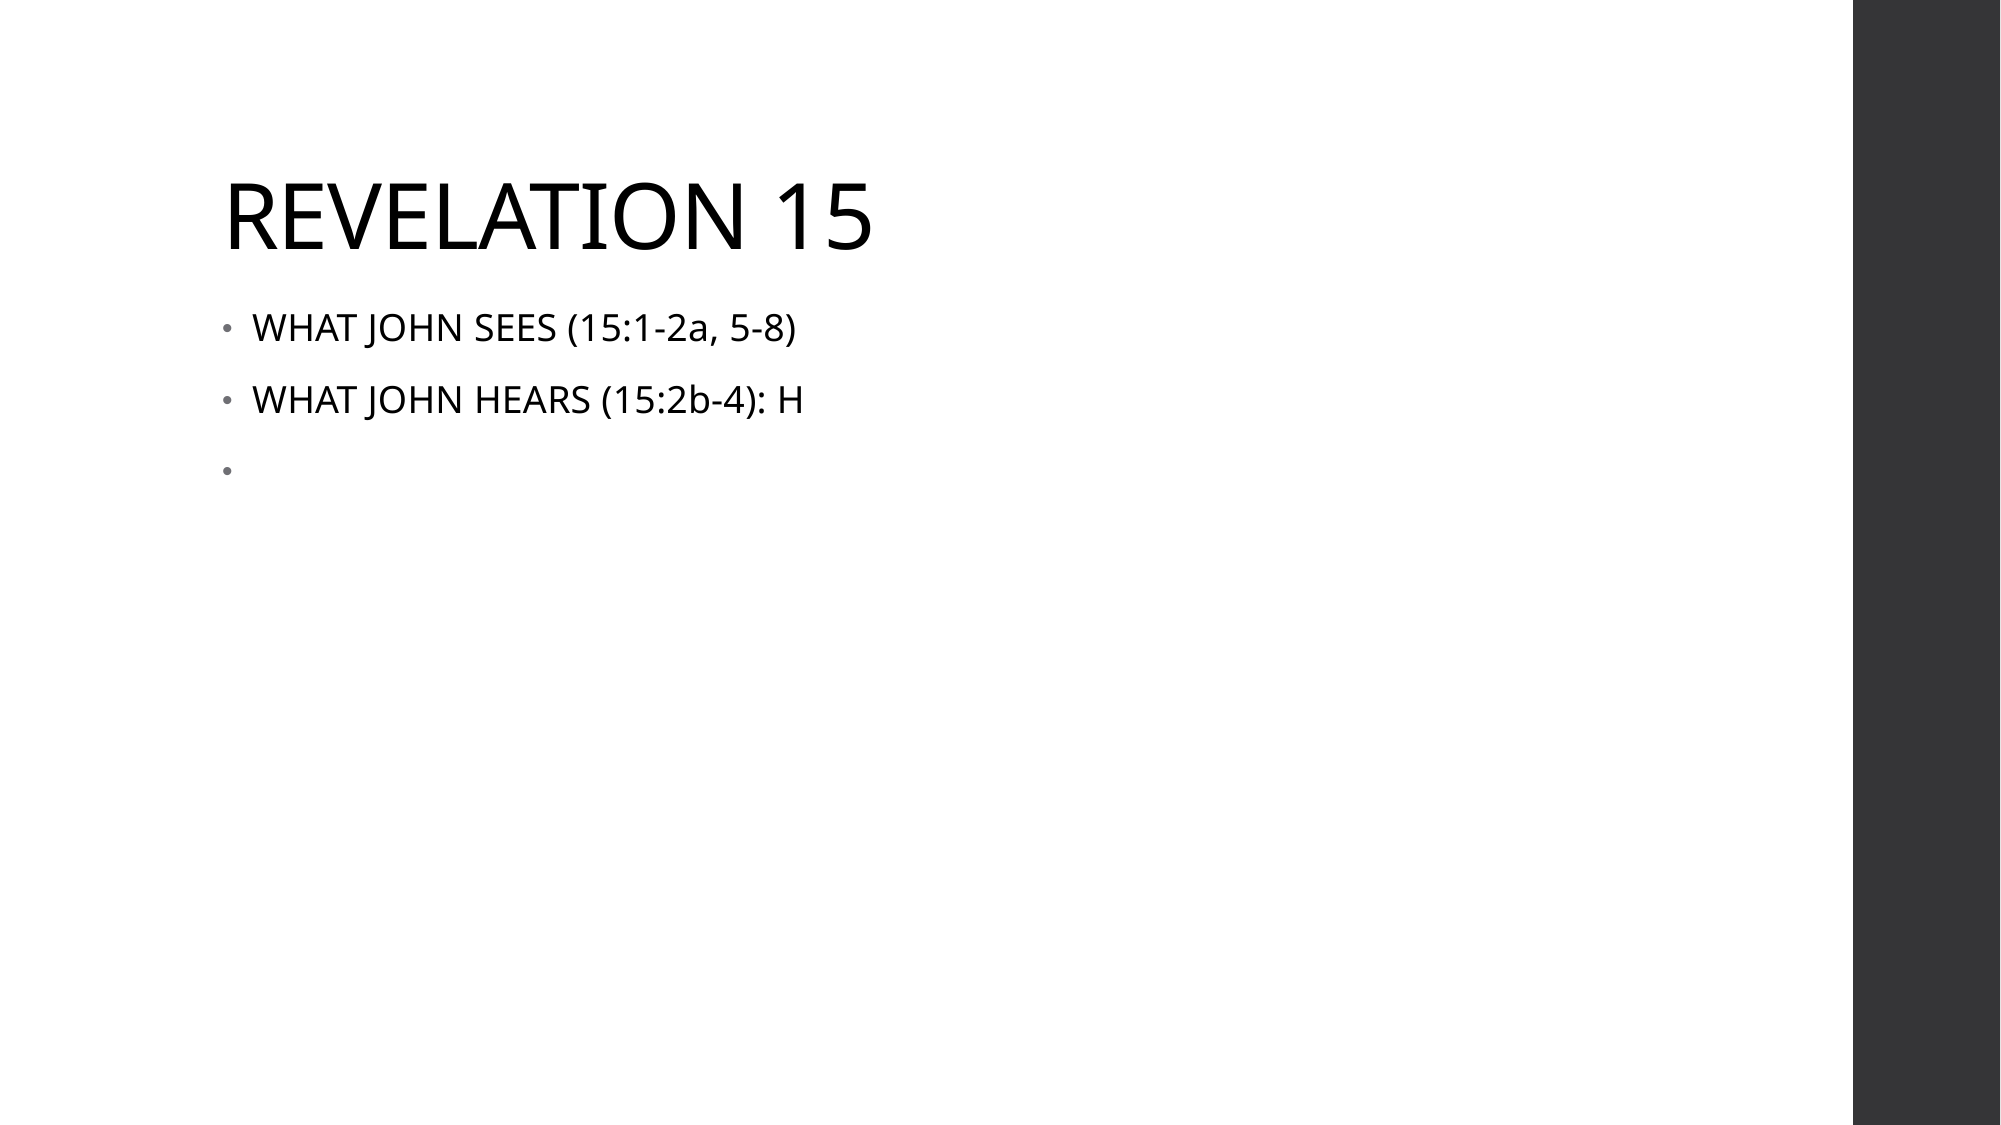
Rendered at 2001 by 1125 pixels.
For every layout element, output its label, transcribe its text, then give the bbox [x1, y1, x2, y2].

list WHAT JOHN SEES (15:1-2a, 5-8) WHAT JOHN HEARS (15:2b-4): H [206, 299, 1617, 1014]
title REVELATION 15 [206, 60, 1797, 278]
